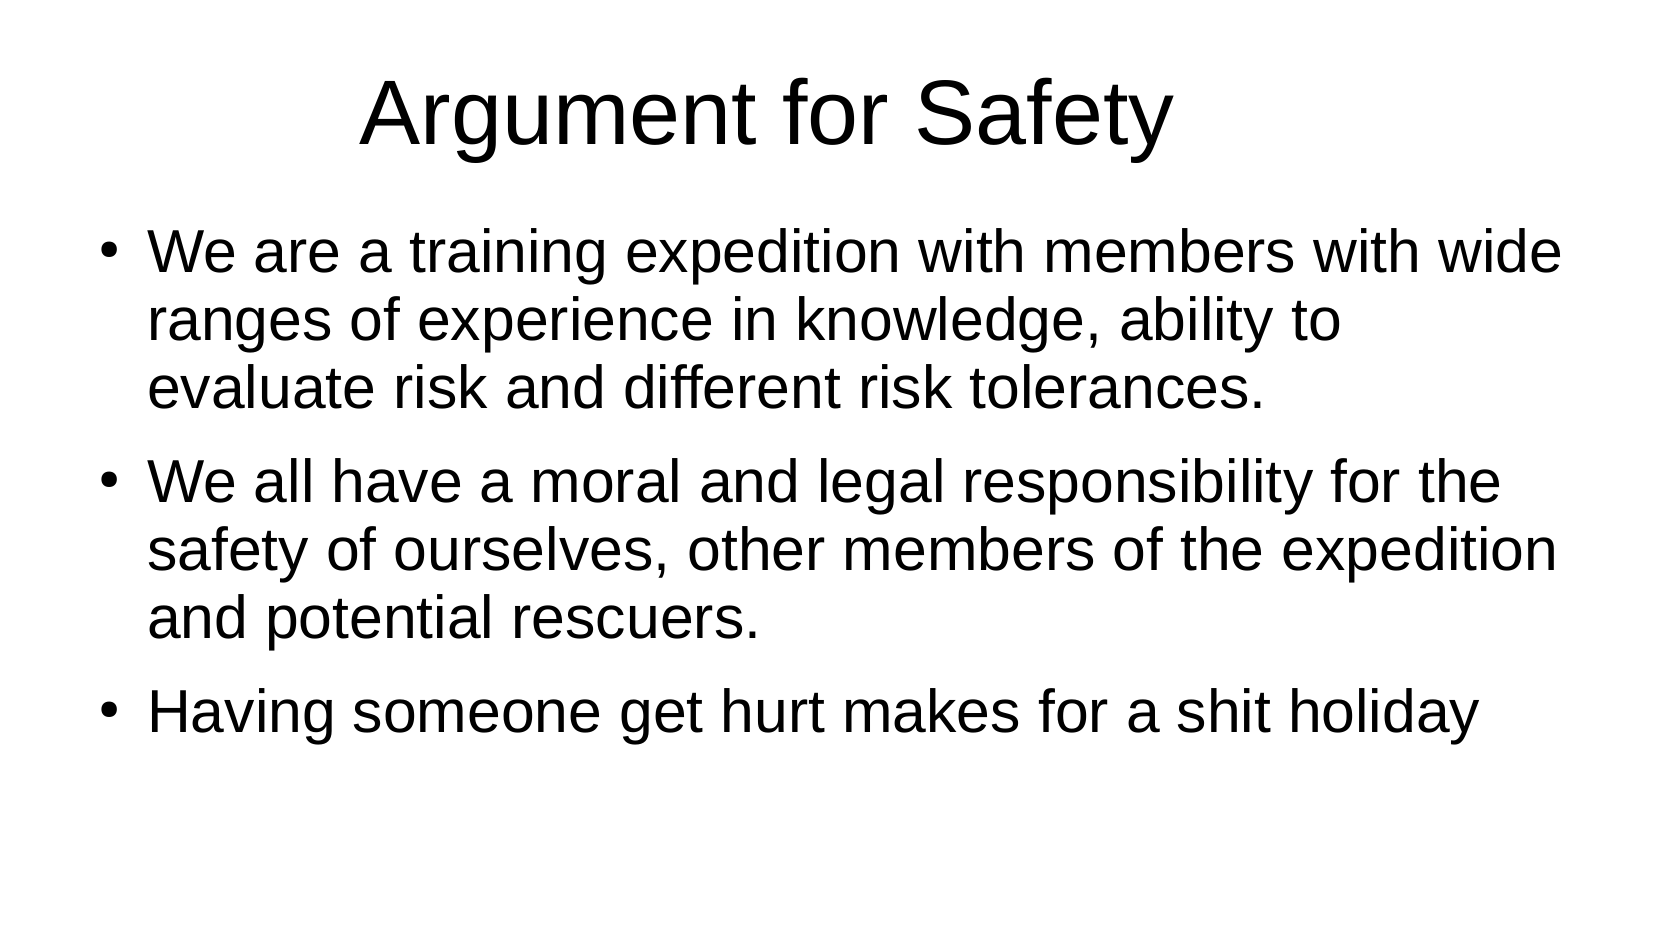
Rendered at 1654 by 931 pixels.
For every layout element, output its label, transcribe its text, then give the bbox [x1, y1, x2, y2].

list We are a training expedition with members with wide ranges of experience in knowledge, ability to evaluate risk and different risk tolerances. We all have a moral and legal responsibility for the safety of ourselves, other members of the expedition and potential rescuers. Having someone get hurt makes for a shit holiday [82, 217, 1571, 758]
title Argument for Safety [23, 35, 1512, 191]
